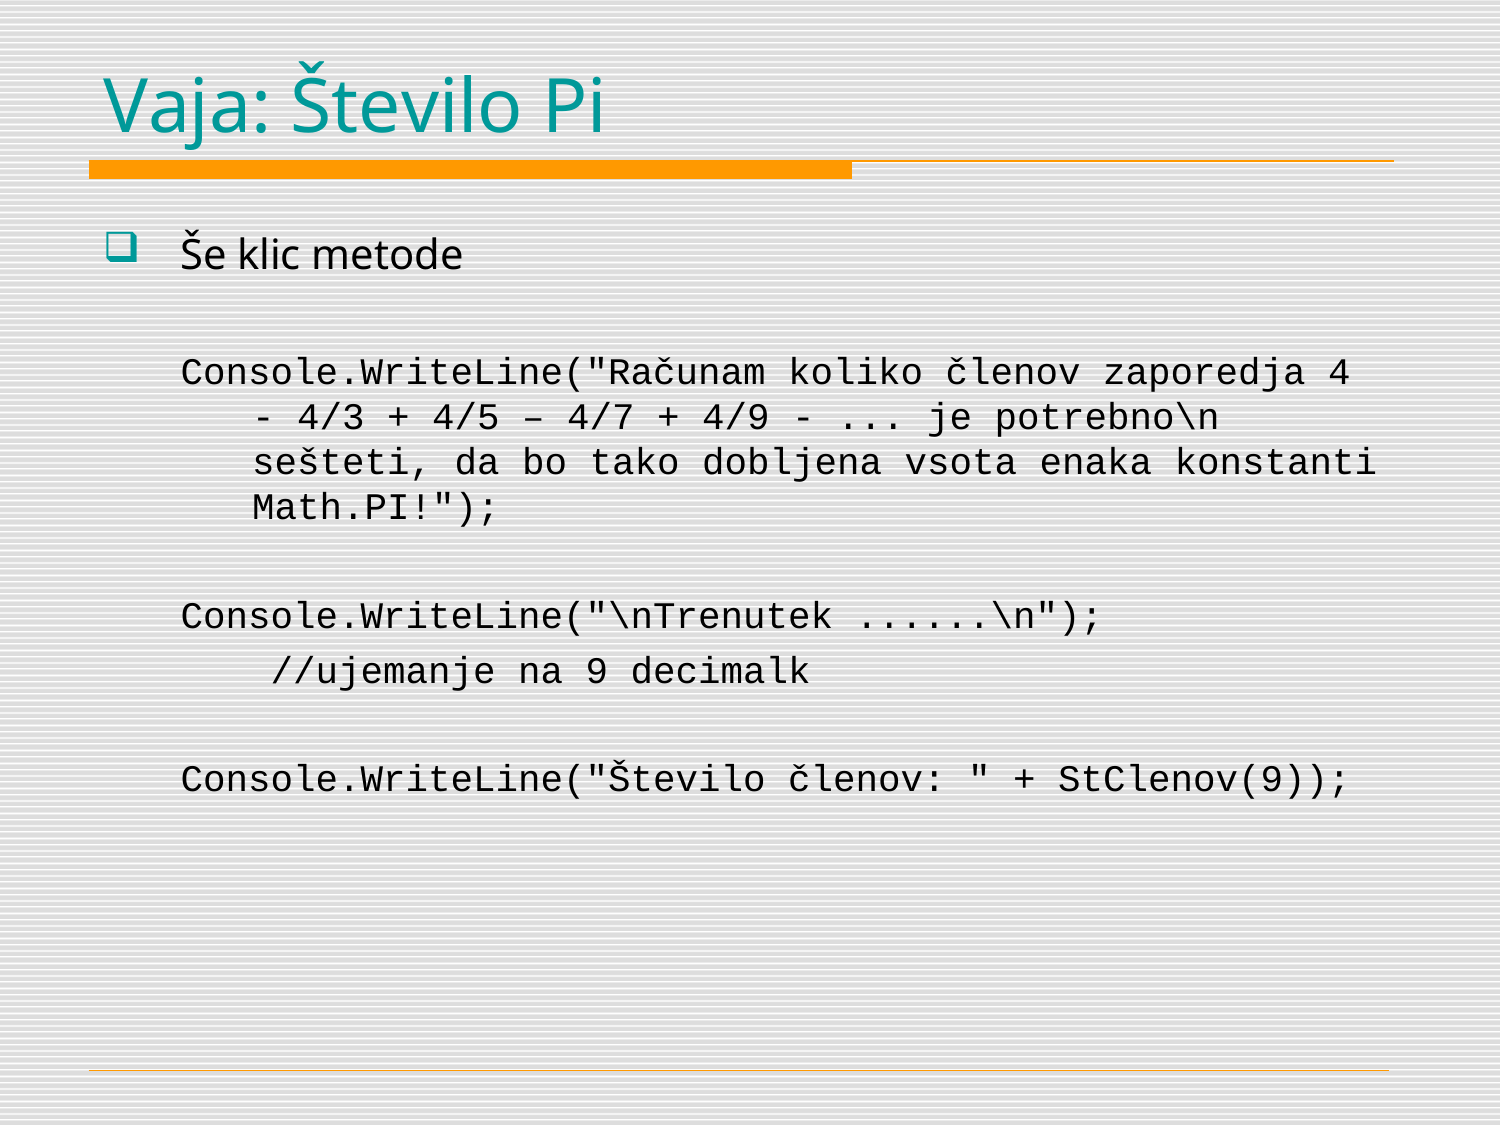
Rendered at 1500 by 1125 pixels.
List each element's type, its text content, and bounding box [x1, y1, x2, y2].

title Vaja: Število Pi [88, 42, 1401, 155]
picture [0, 0, 1500, 1125]
list Še klic metode Console.WriteLine("Računam koliko členov zaporedja 4 - 4/3 + 4/5 – 4/7 + 4/9 - ... je potrebno\n sešteti, da bo tako dobljena vsota enaka konstanti Math.PI!"); Console.WriteLine("\nTrenutek ......\n"); //ujemanje na 9 decimalk Console.WriteLine("Število členov: " + StClenov(9)); [88, 220, 1401, 1059]
